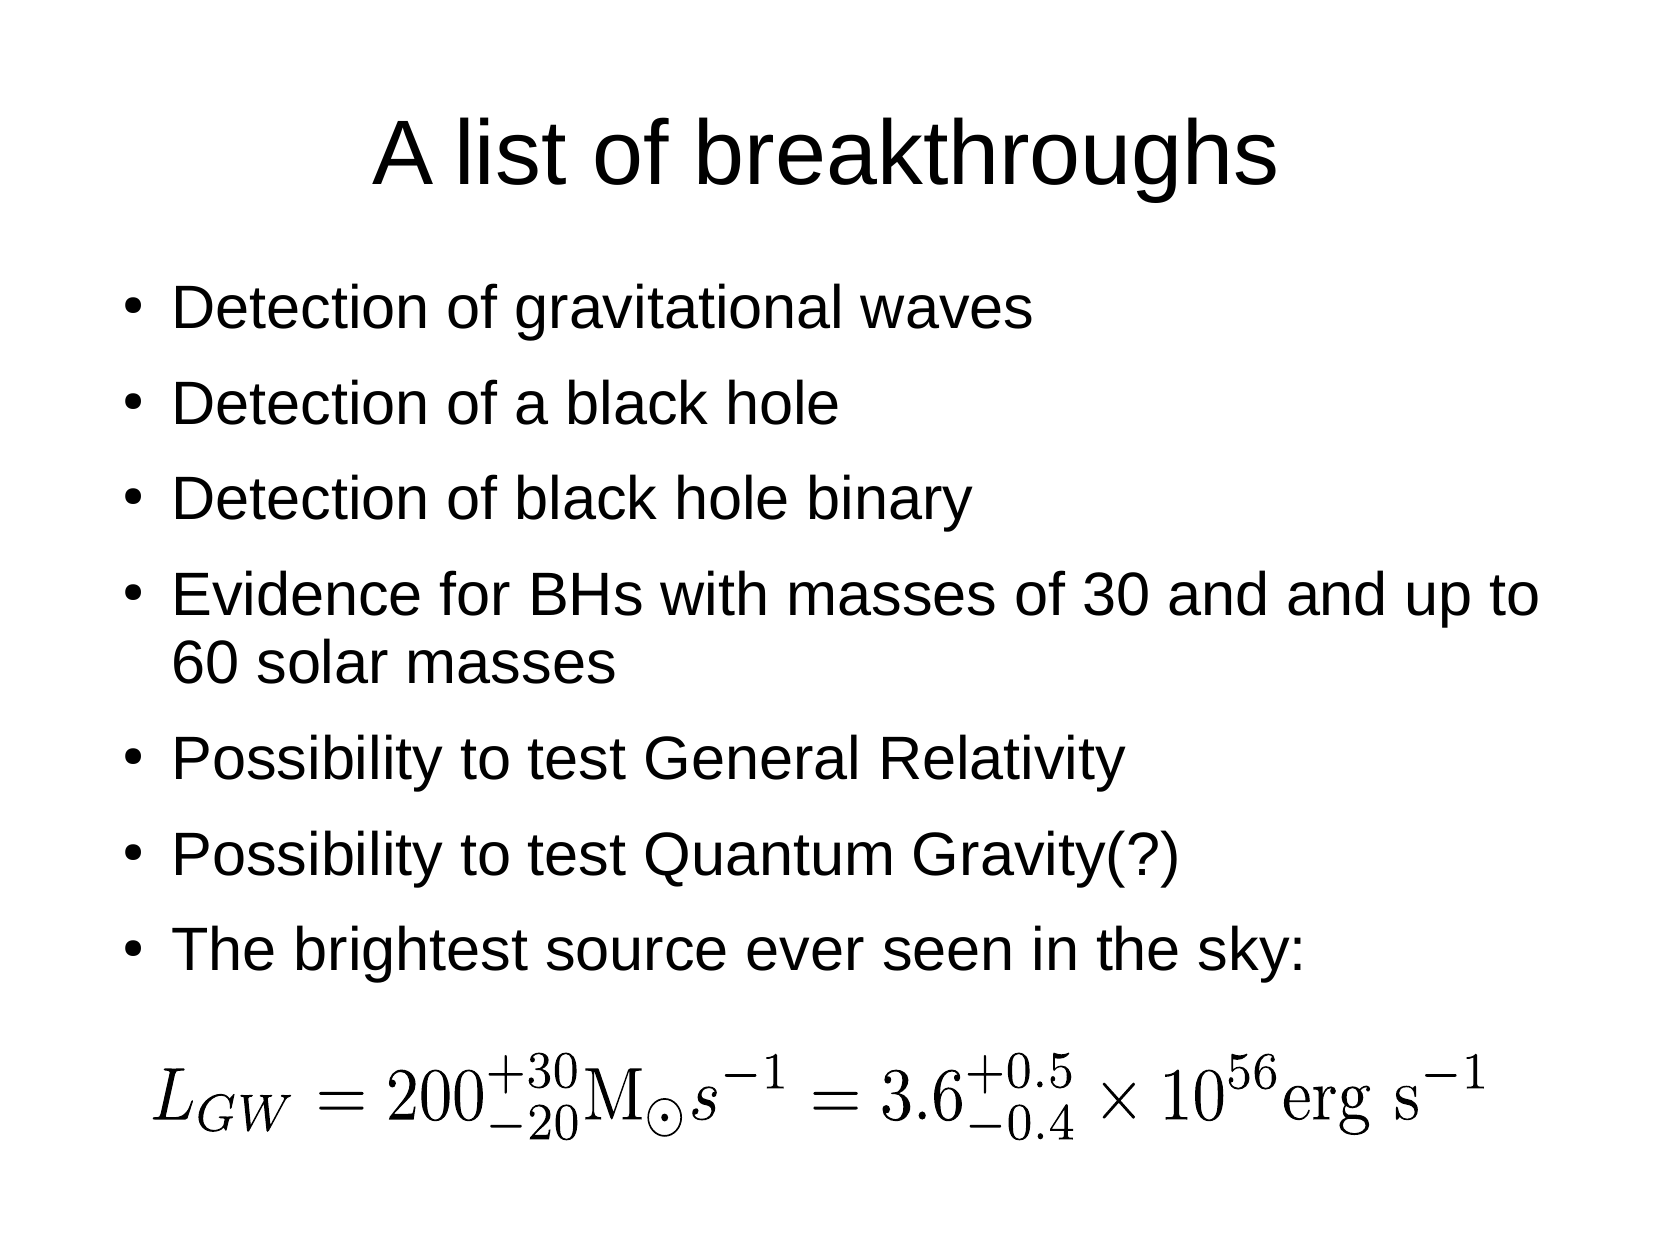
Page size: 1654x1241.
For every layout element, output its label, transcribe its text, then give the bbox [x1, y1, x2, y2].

title A list of breakthroughs [82, 49, 1571, 257]
list Detection of gravitational waves Detection of a black hole Detection of black hole binary Evidence for BHs with masses of 30 and and up to 60 solar masses Possibility to test General Relativity Possibility to test Quantum Gravity(?) The brightest source ever seen in the sky: [106, 272, 1595, 993]
text_box [150, 1052, 1489, 1146]
